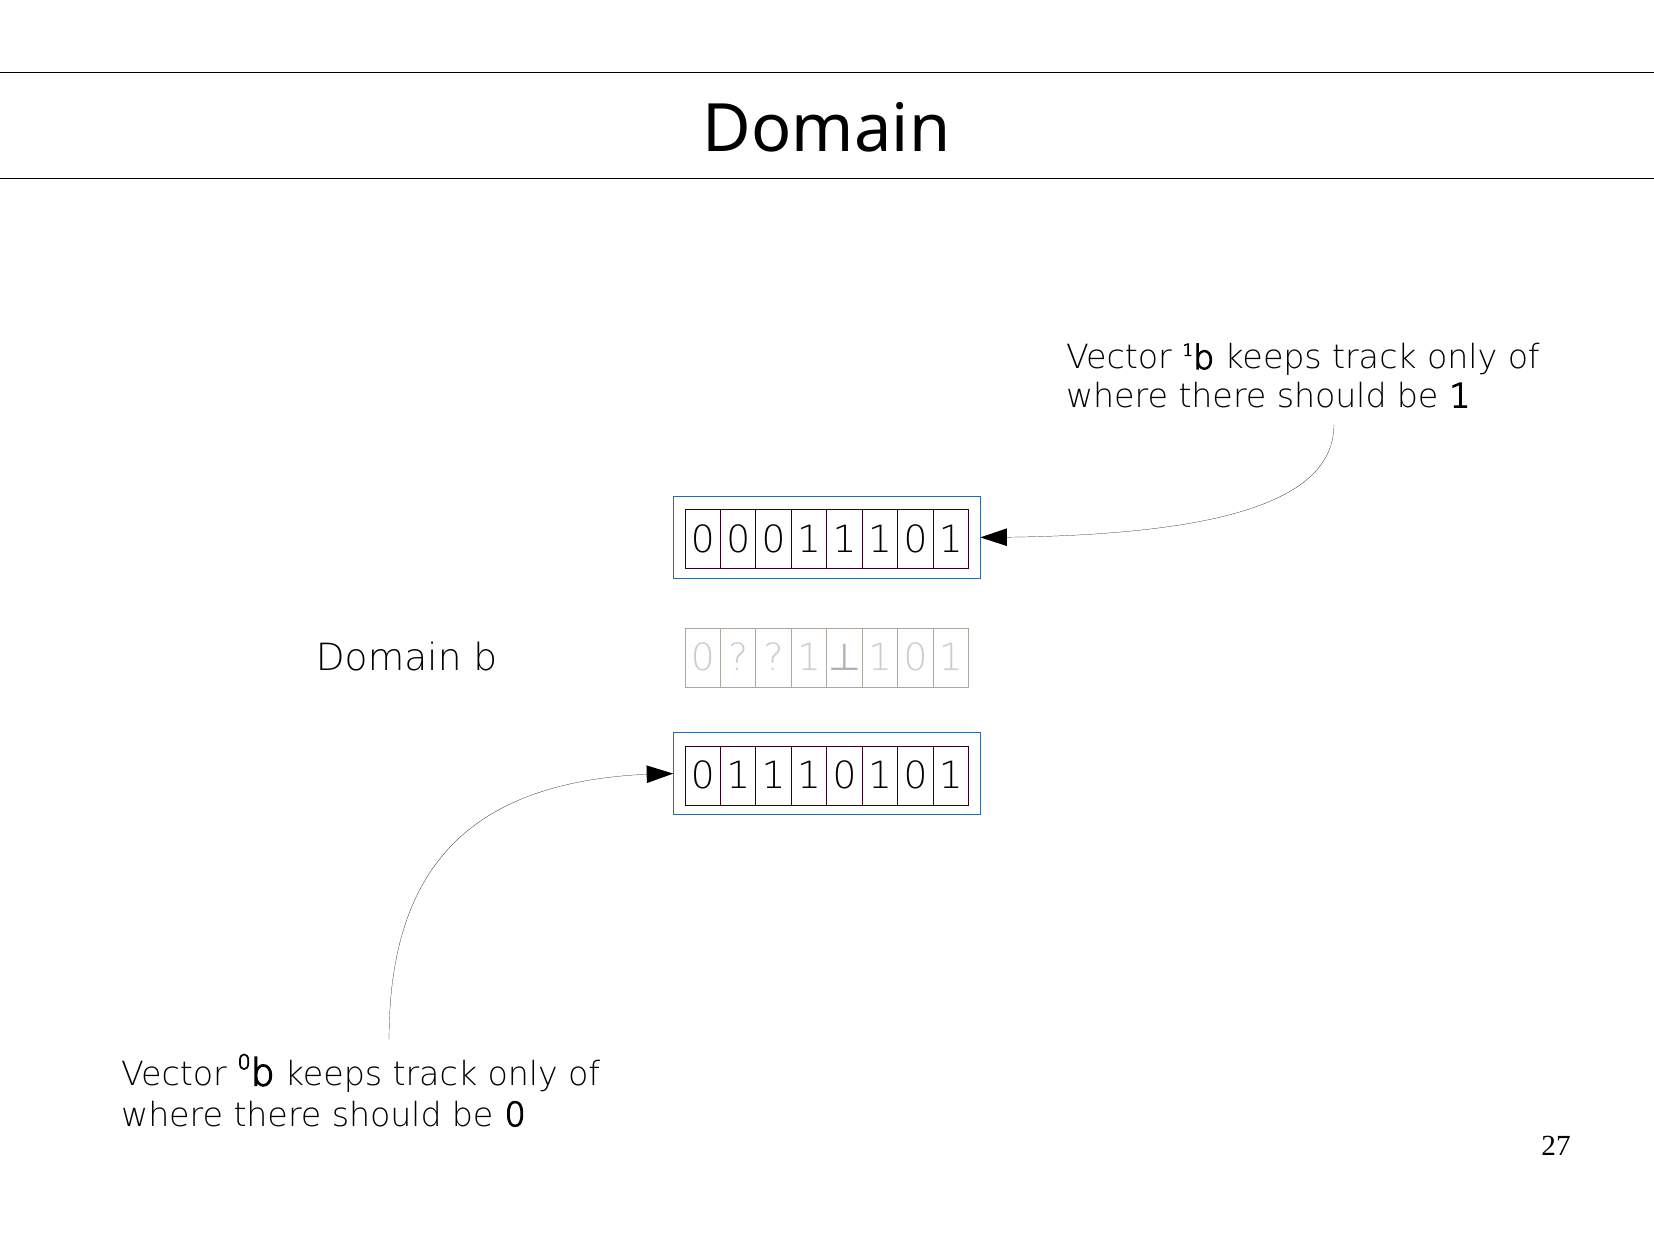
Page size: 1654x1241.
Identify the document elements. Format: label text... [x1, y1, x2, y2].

text_box 0 [755, 509, 792, 569]
text_box Domain [0, 72, 1654, 166]
text_box 1 [792, 509, 826, 569]
text_box 0 [685, 746, 720, 806]
text_box Vector 0b keeps track only of where there should be 0 [106, 1039, 672, 1144]
text_box 1 [755, 746, 792, 806]
text_box 1 [933, 628, 969, 688]
text_box 1 [934, 509, 969, 569]
text_box 0 [898, 746, 933, 806]
text_box 1 [792, 746, 827, 806]
text_box Vector 1b keeps track only of where there should be 1 [1051, 330, 1617, 425]
text_box 0 [685, 628, 721, 688]
text_box 0 [897, 628, 933, 688]
text_box Domain b [301, 628, 513, 688]
text_box 1 [933, 746, 969, 806]
text_box 0 [897, 509, 934, 569]
text_box 1 [863, 509, 897, 569]
text_box ? [755, 628, 791, 688]
text_box 1 [720, 746, 755, 806]
text_box ⊥ [827, 628, 862, 688]
text_box ? [721, 628, 755, 688]
text_box 1 [862, 746, 898, 806]
text_box 0 [720, 509, 755, 569]
text_box 1 [791, 628, 827, 688]
text_box 0 [827, 746, 862, 806]
text_box 0 [685, 509, 720, 569]
text_box 1 [862, 628, 897, 688]
text_box 1 [826, 509, 863, 569]
